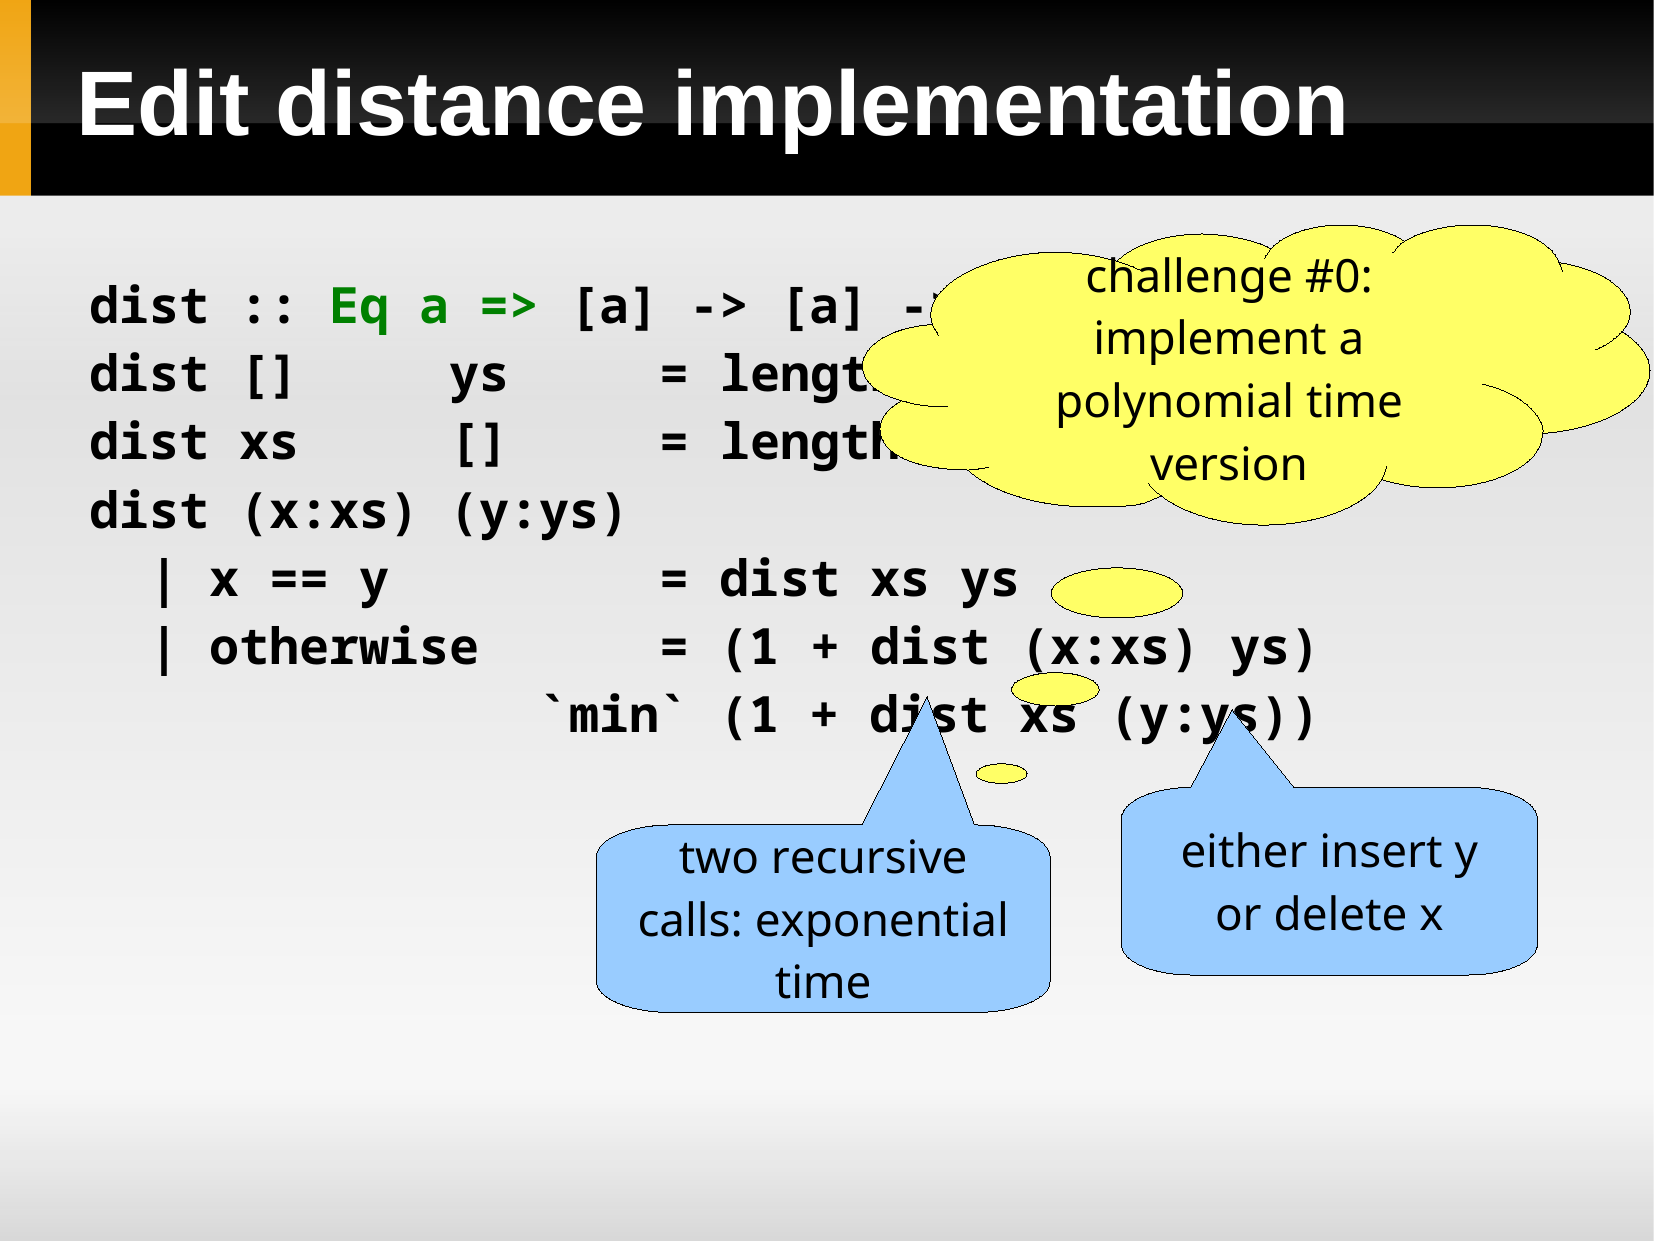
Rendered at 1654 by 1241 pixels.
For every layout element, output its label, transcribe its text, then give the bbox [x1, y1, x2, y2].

text_box two recursive calls: exponential time [596, 696, 1051, 1013]
text_box challenge #0: implement a polynomial time version [1011, 672, 1100, 707]
text_box either insert y or delete x [1121, 709, 1538, 976]
text_box challenge #0: implement a polynomial time version [862, 225, 1651, 526]
text_box dist :: Eq a => [a] -> [a] -> Int dist [] ys = length ys dist xs [] = length xs dist (x:xs) (y:ys) | x == y = dist xs ys | otherwise = (1 + dist (x:xs) ys) `min` (1 + dist xs (y:ys)) [75, 262, 1576, 698]
title Edit distance implementation [76, 0, 1565, 208]
text_box challenge #0: implement a polynomial time version [1051, 567, 1183, 618]
text_box challenge #0: implement a polynomial time version [976, 763, 1028, 784]
picture [0, 0, 1654, 1241]
